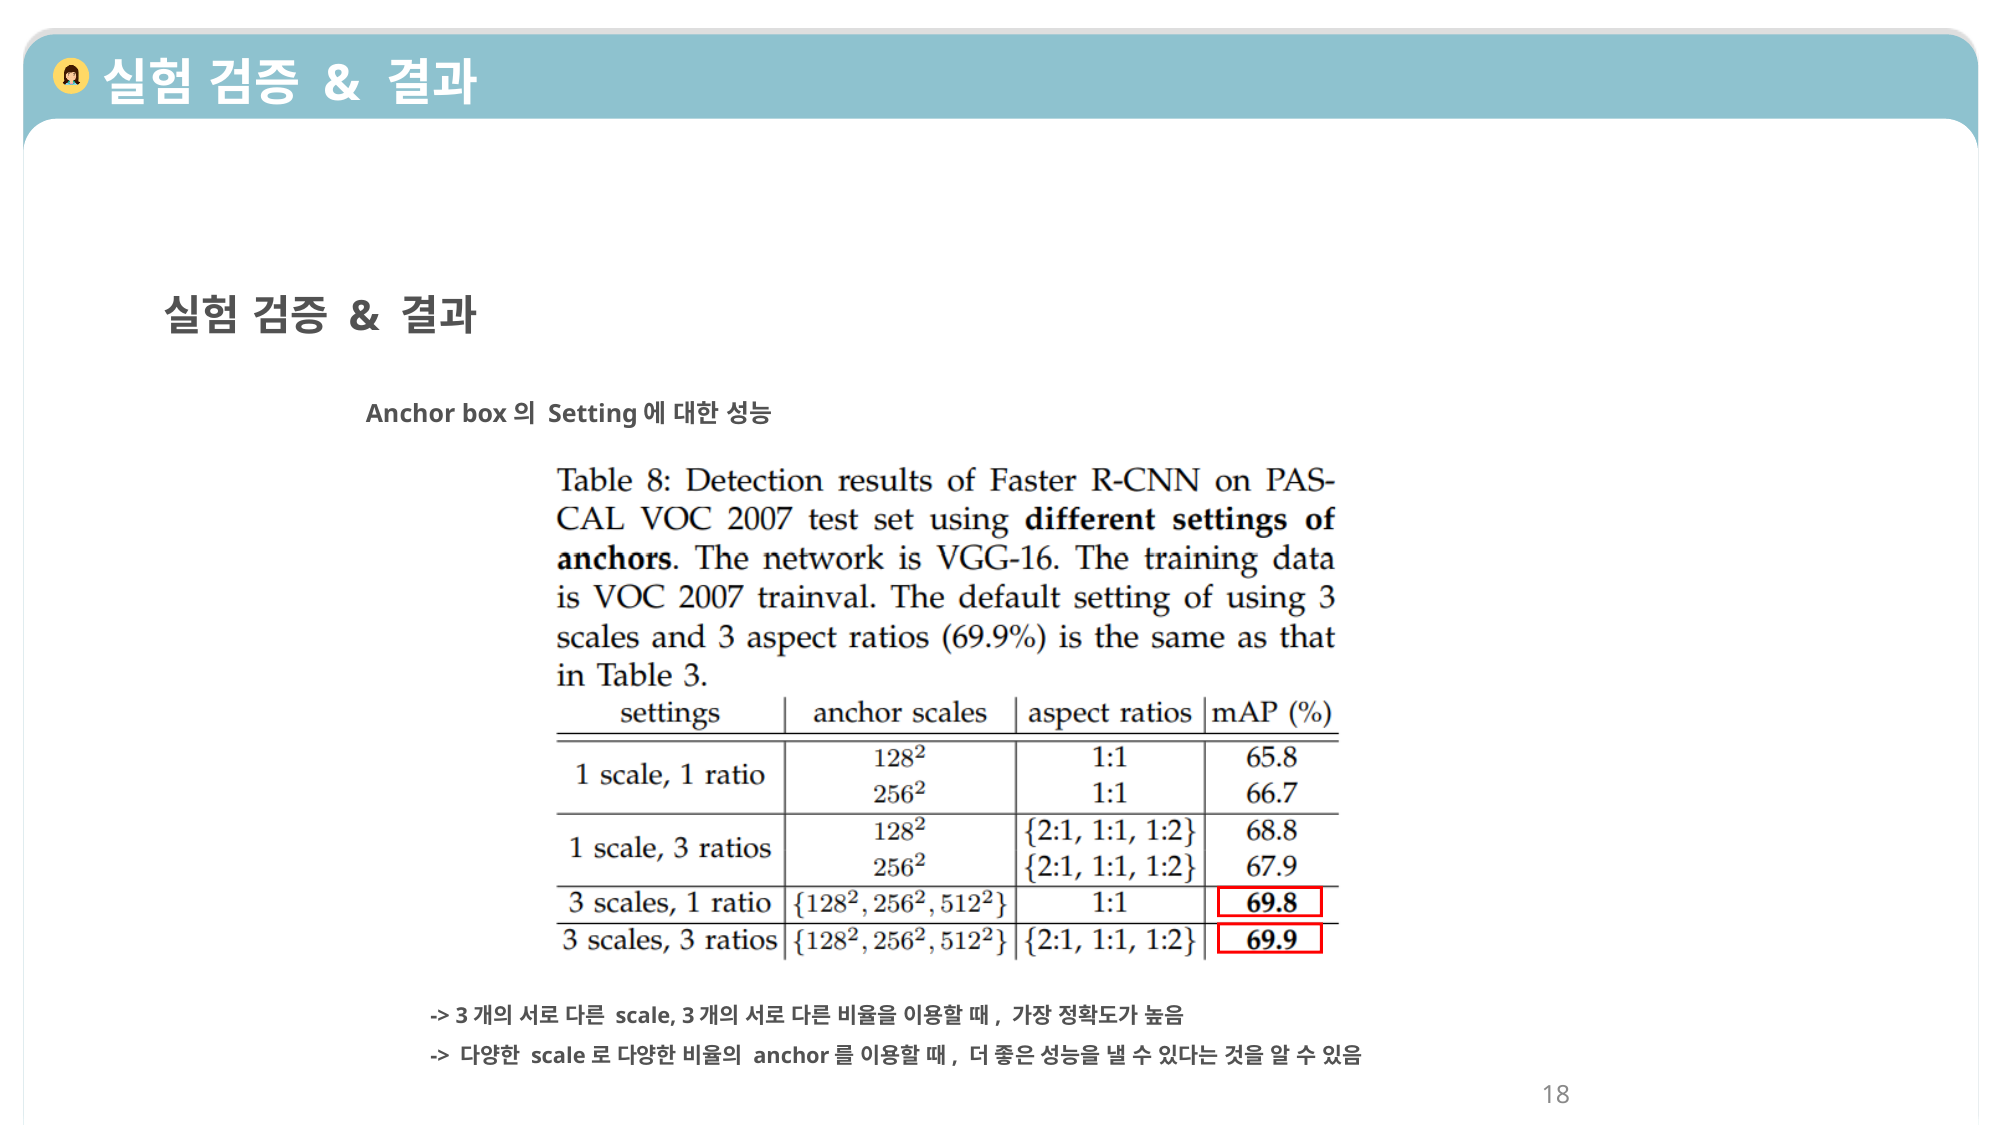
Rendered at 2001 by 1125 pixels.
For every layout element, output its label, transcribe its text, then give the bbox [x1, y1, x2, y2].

text_box 실험 검증 & 결과 [148, 231, 1864, 406]
picture [61, 65, 81, 85]
text_box [23, 34, 1979, 1125]
text_box Anchor box의 Setting에 대한 성능 [350, 389, 898, 436]
text_box 실험 검증 & 결과 [87, 42, 1090, 119]
text_box -> 3개의 서로 다른 scale, 3개의 서로 다른 비율을 이용할 때, 가장 정확도가 높음 -> 다양한 scale로 다양한 비율의 anchor를 이용할 때, 더 좋은 성능을 낼 수 있다는 것을 알 수 있음 [415, 981, 1597, 1075]
picture [549, 456, 1355, 964]
